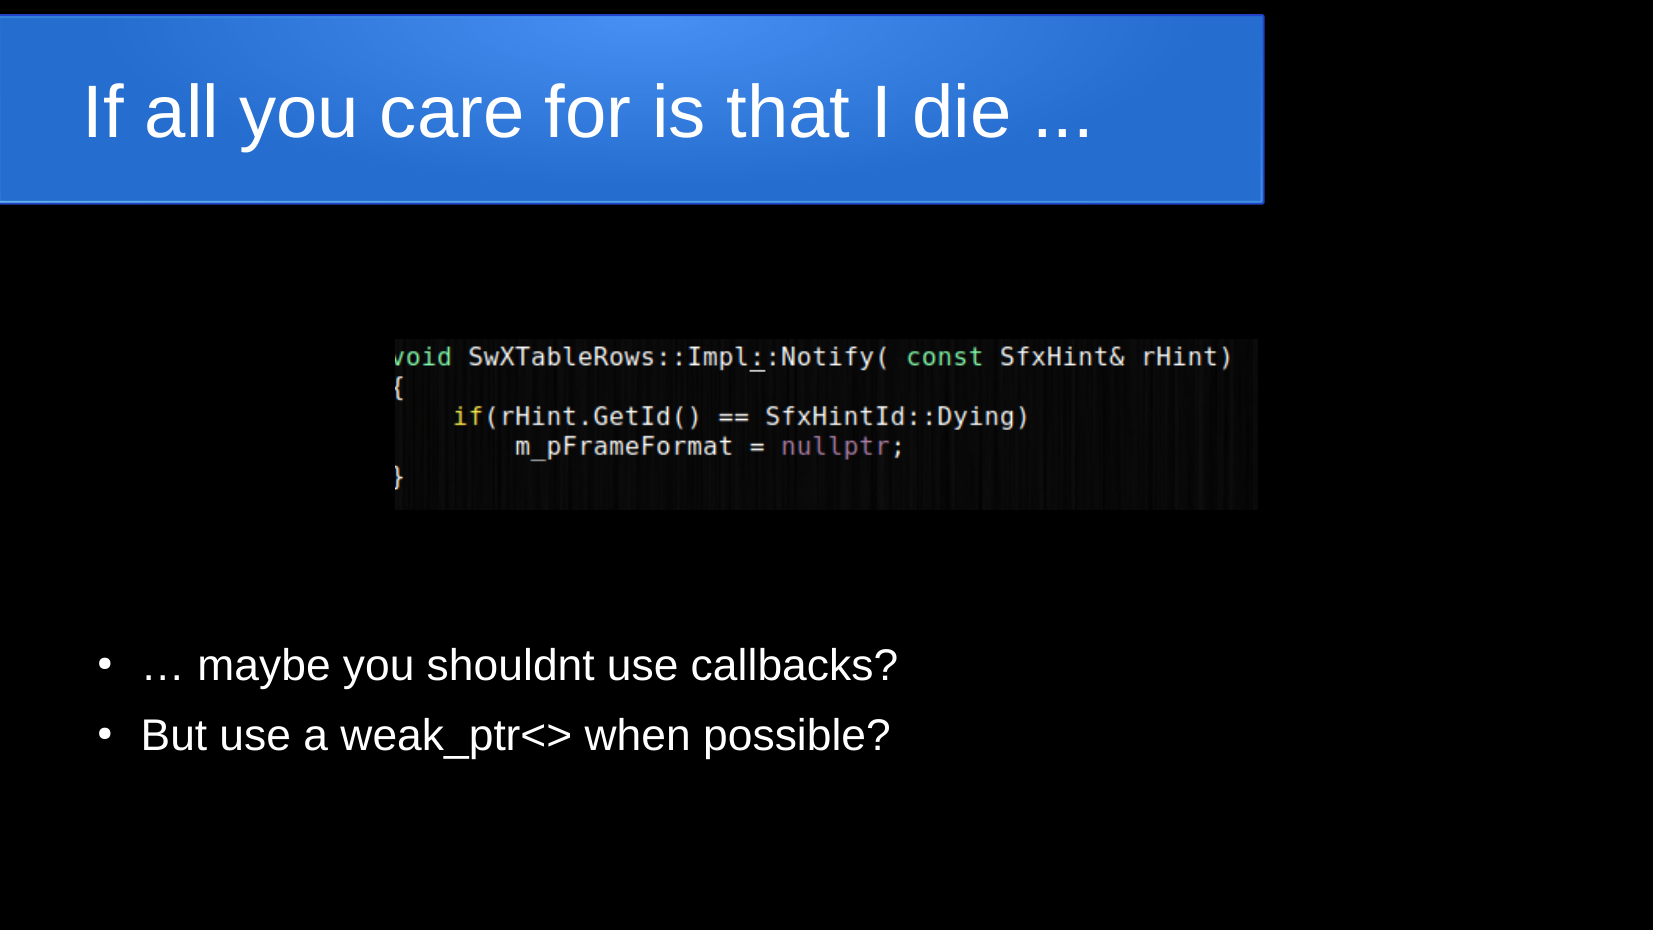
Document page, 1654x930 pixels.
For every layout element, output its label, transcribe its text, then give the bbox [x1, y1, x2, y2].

title If all you care for is that I die ... [82, 35, 1234, 189]
list … maybe you shouldnt use callbacks? But use a weak_ptr<> when possible? [82, 224, 1571, 764]
picture [395, 339, 1258, 511]
